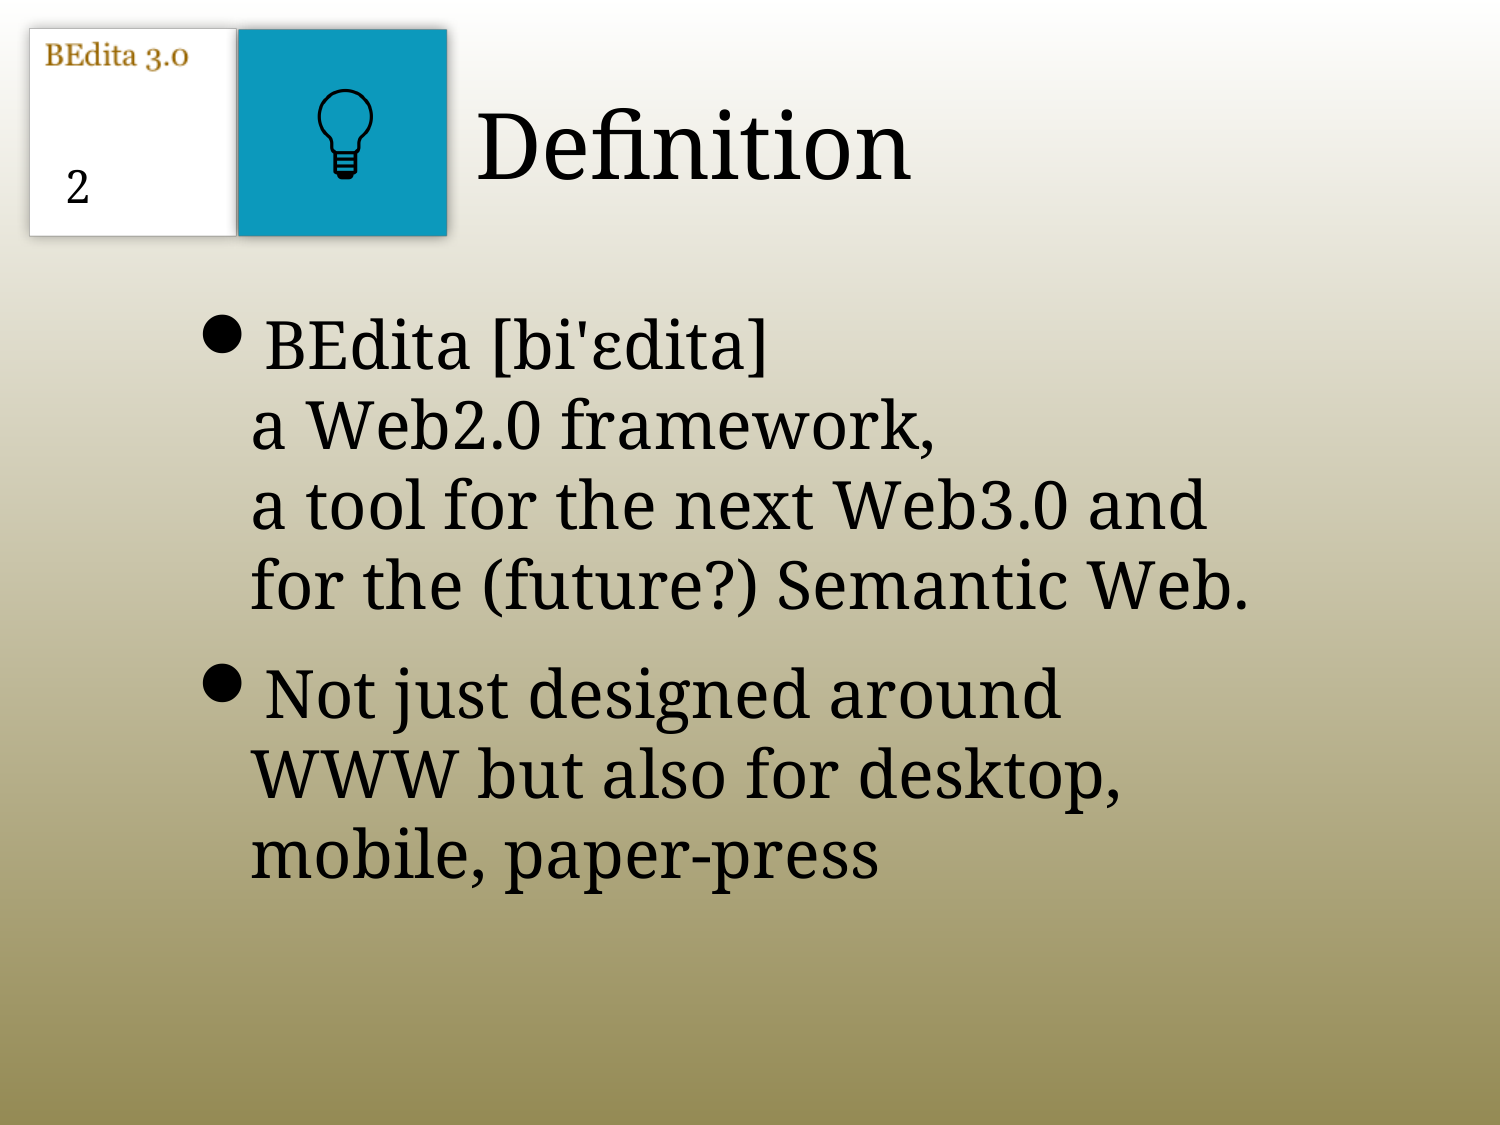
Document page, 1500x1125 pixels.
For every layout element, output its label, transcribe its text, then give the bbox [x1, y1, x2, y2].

picture [0, 0, 462, 266]
text_box Definition [462, 48, 1418, 237]
text_box BEdita [bi'εdita] a Web2.0 framework, a tool for the next Web3.0 and for the (future?) Semantic Web. Not just designed around WWW but also for desktop, mobile, paper-press [165, 295, 1300, 916]
text_box <numero> [37, 147, 119, 207]
